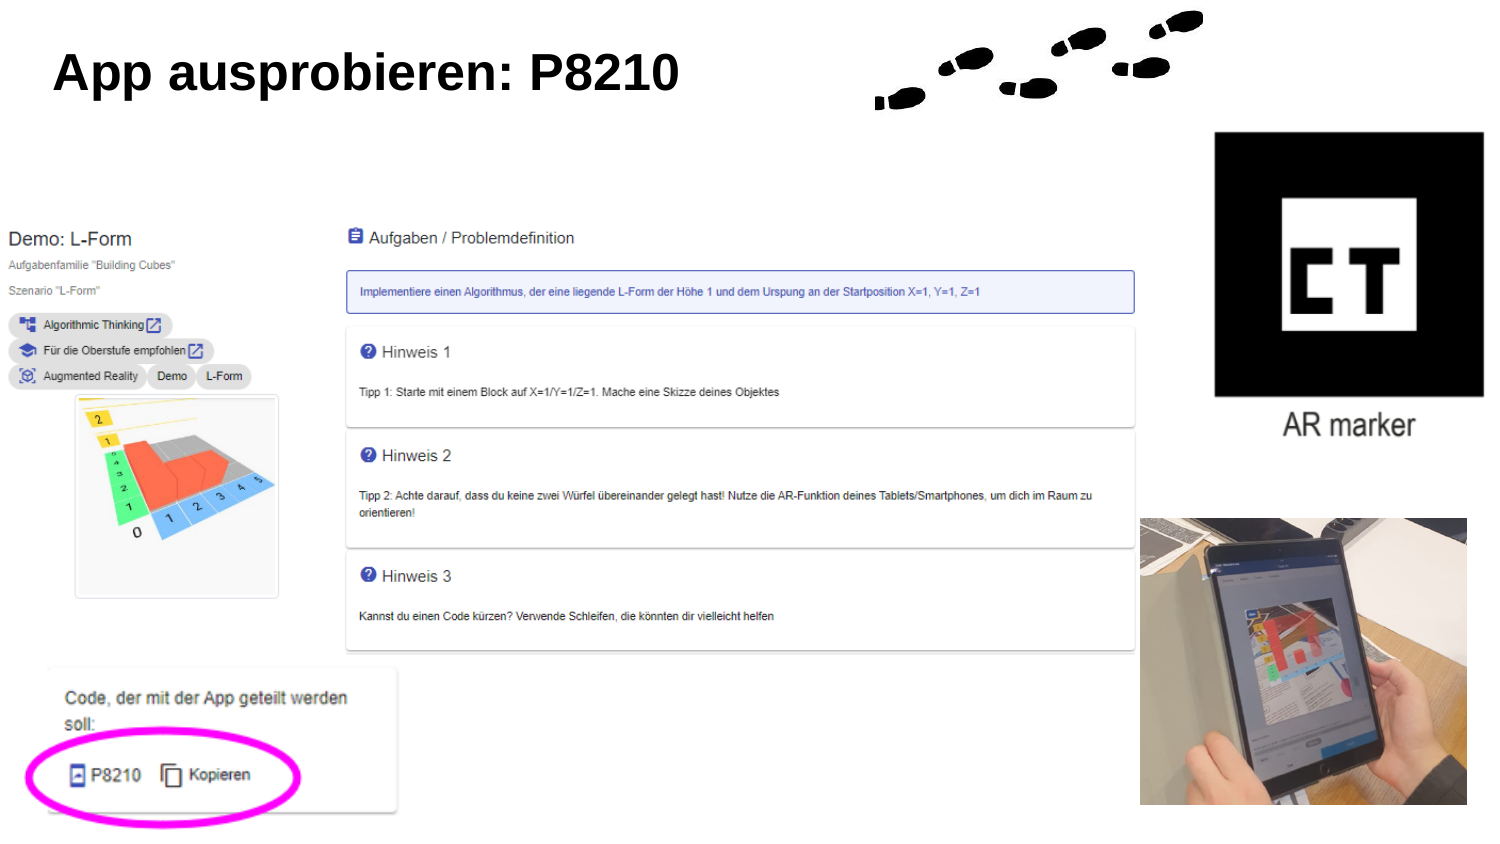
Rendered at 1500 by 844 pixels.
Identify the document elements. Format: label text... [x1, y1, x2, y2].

picture [875, 0, 1498, 458]
picture [1140, 518, 1467, 805]
title App ausprobieren: P8210 [37, 23, 875, 117]
picture [0, 220, 1138, 844]
